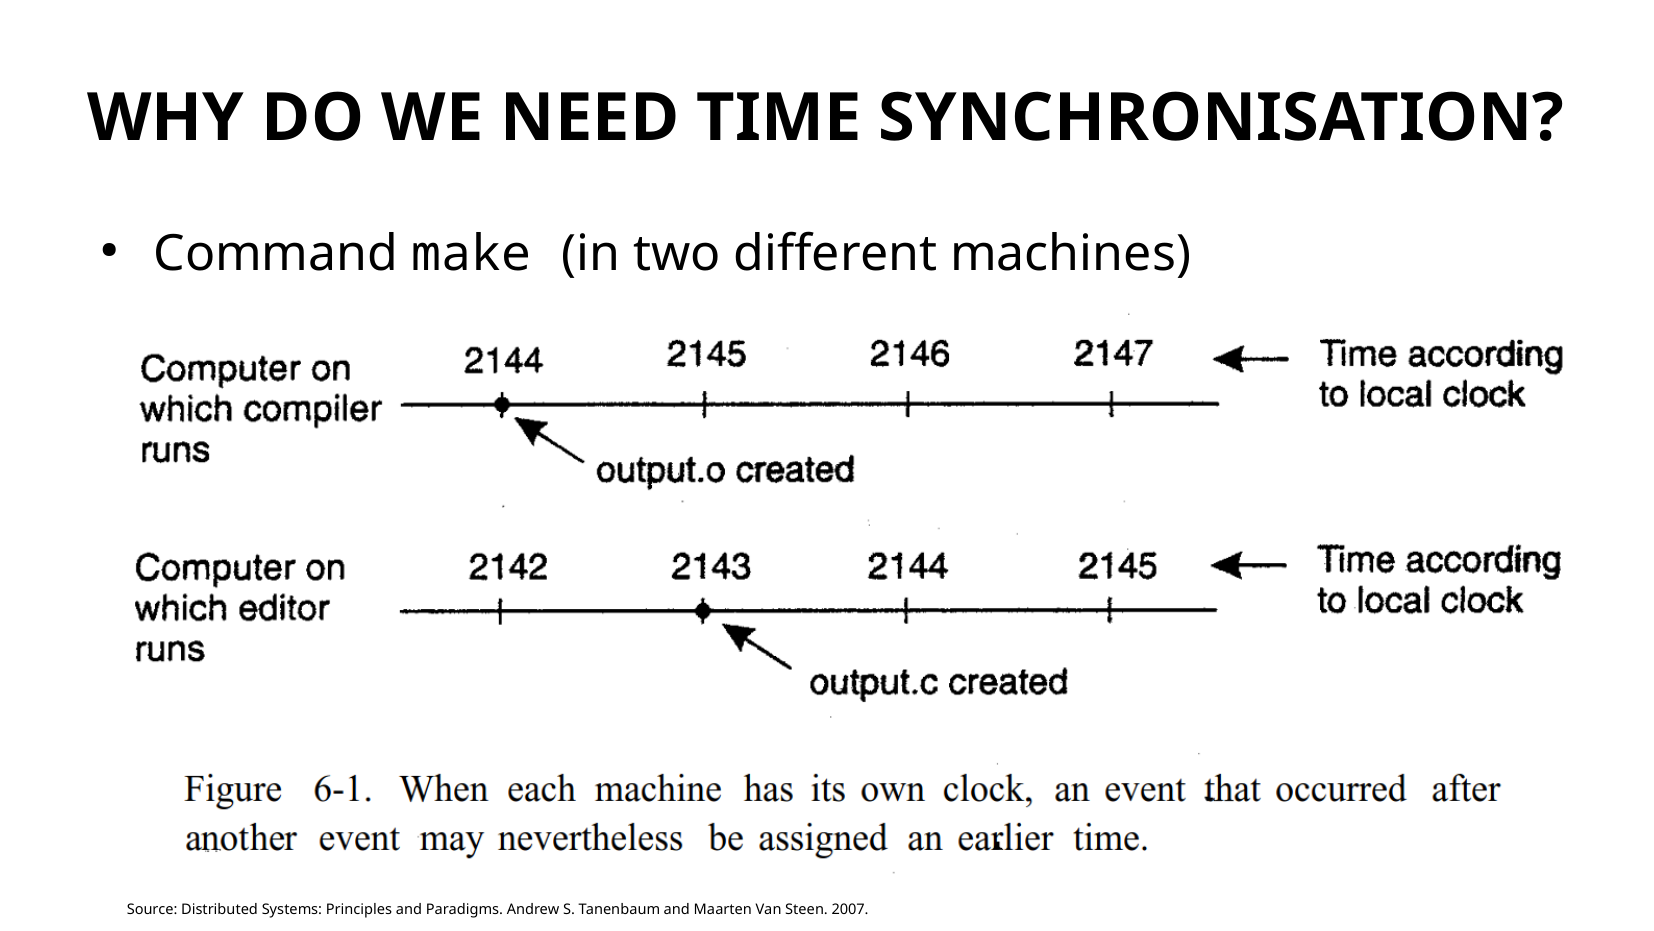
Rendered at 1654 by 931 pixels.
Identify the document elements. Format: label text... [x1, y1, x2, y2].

list Command make (in two different machines) [82, 217, 1571, 757]
picture [106, 291, 1591, 875]
text_box Source: Distributed Systems: Principles and Paradigms. Andrew S. Tanenbaum and Maarten Van Steen. 2007. [112, 891, 1016, 925]
title WHY DO WE NEED TIME SYNCHRONISATION? [82, 33, 1571, 196]
